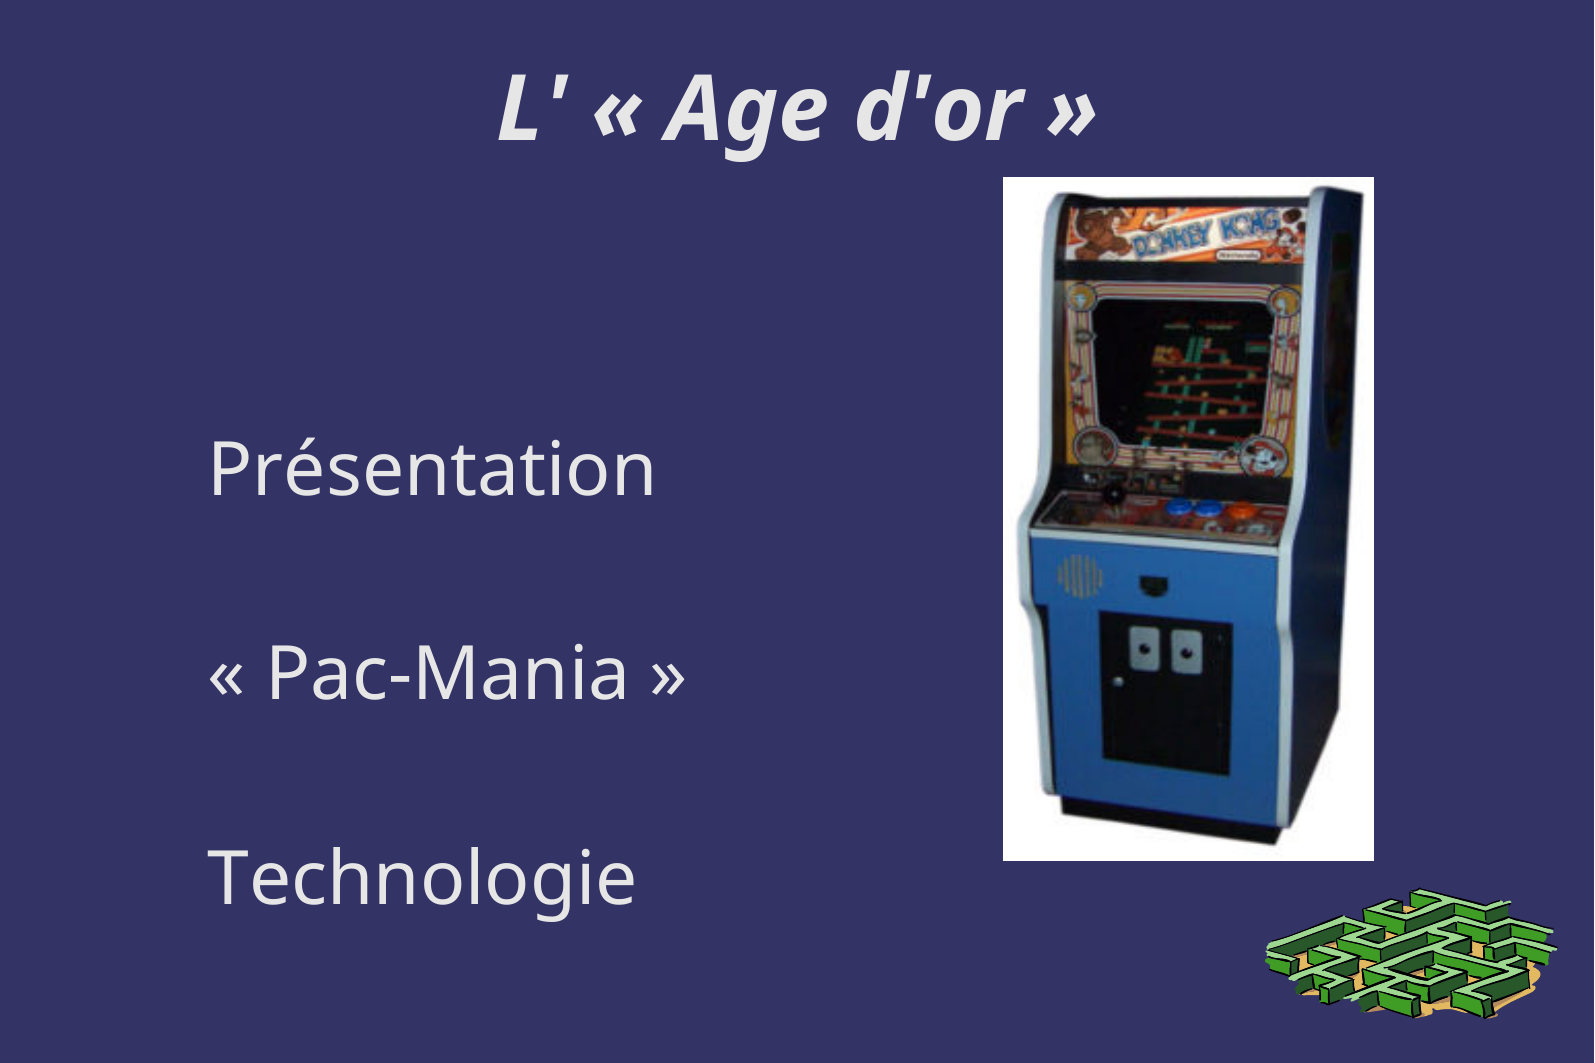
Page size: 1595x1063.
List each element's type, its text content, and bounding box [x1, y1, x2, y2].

title L' « Age d'or » [117, 16, 1479, 194]
list Présentation « Pac-Mania » Technologie [172, 312, 1514, 983]
picture [1003, 177, 1374, 861]
